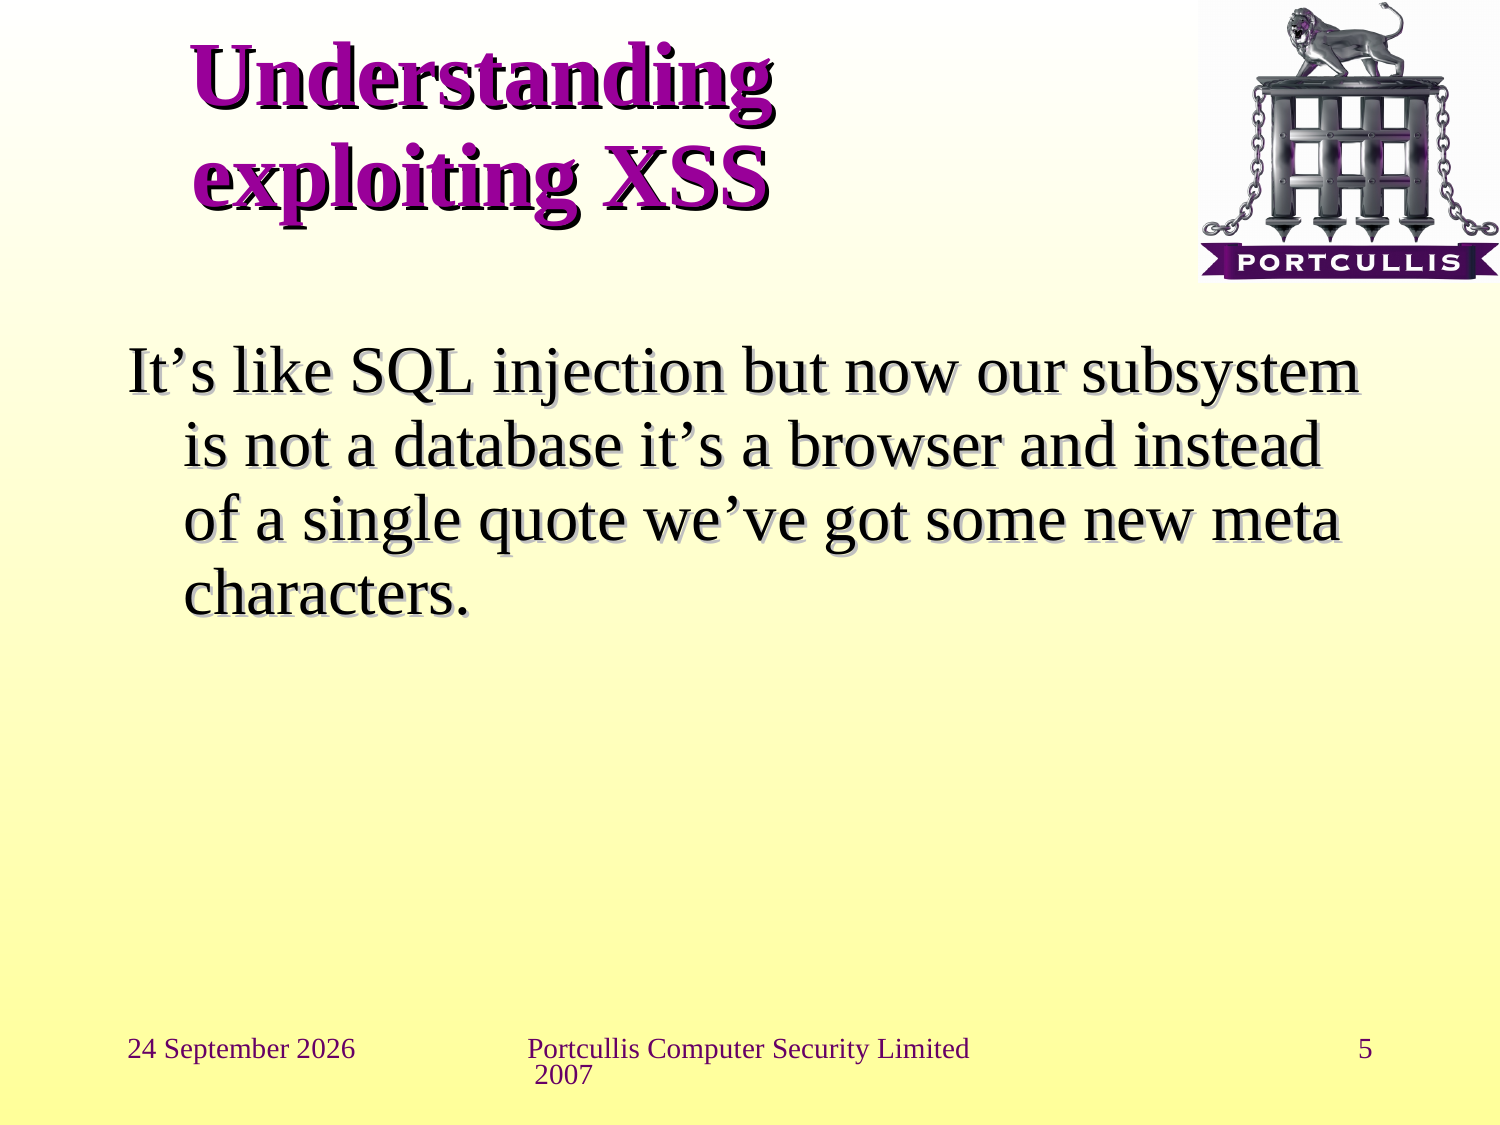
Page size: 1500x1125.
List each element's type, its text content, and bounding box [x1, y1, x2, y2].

list It’s like SQL injection but now our subsystem is not a database it’s a browser and instead of a single quote we’ve got some new meta characters. [112, 324, 1388, 1001]
picture [1198, 0, 1500, 283]
title Understanding exploiting XSS [0, 0, 963, 250]
